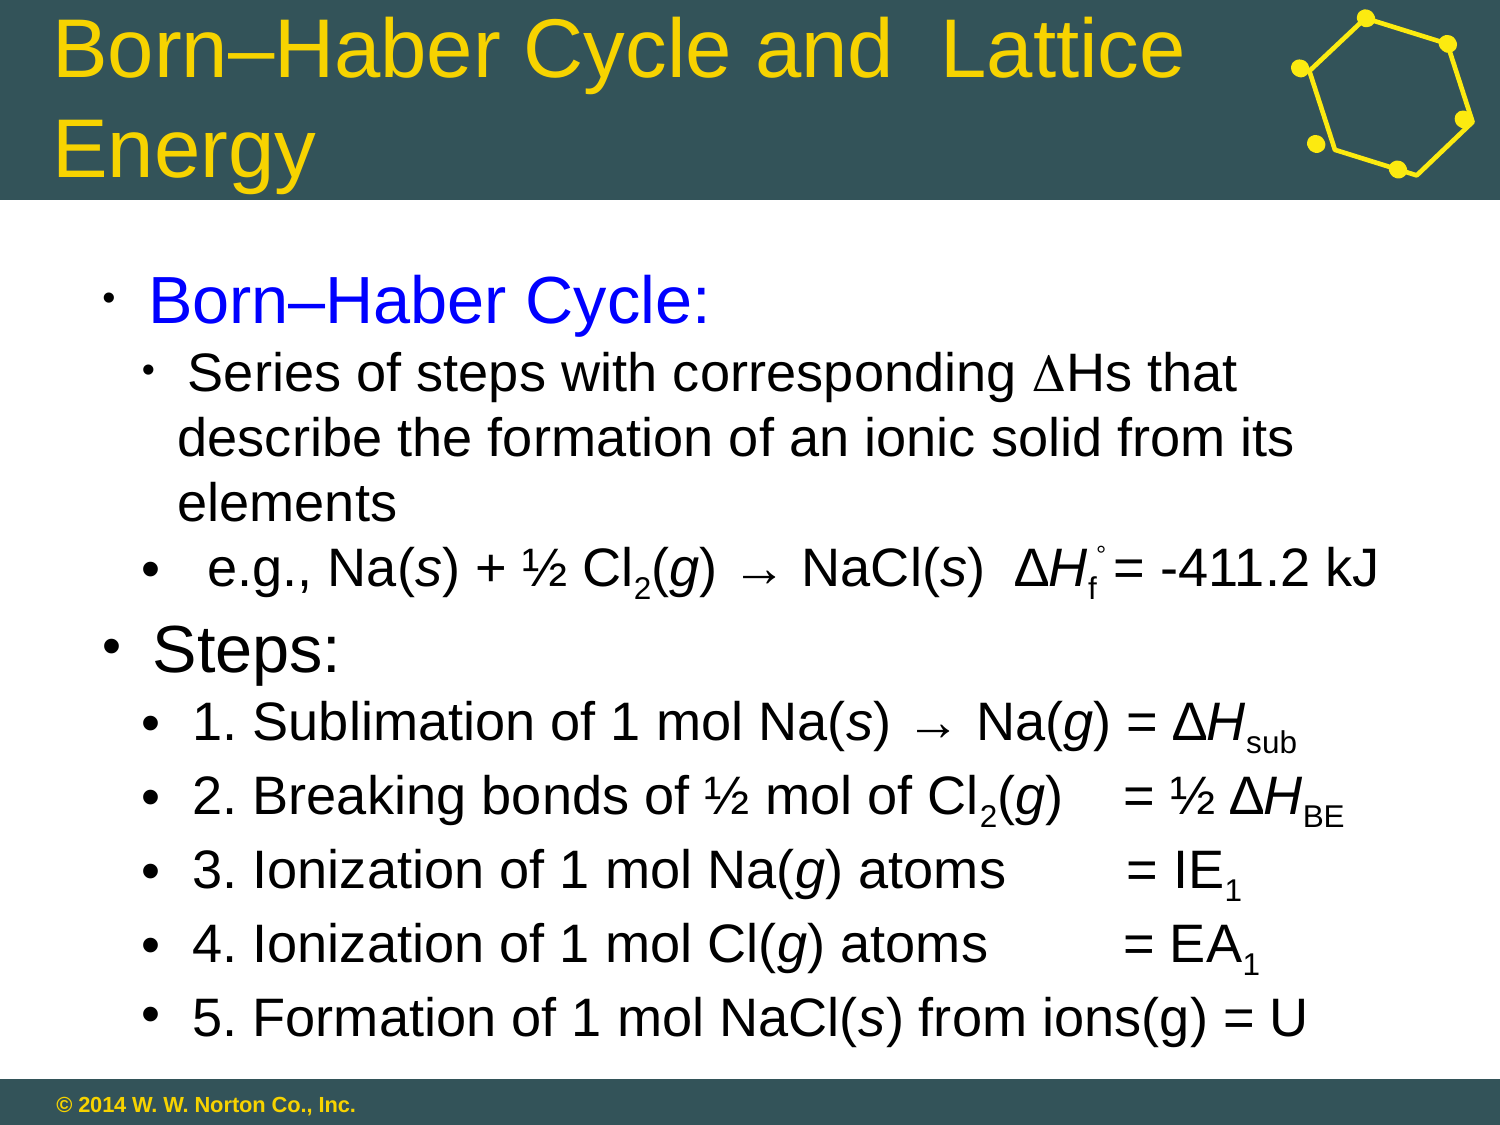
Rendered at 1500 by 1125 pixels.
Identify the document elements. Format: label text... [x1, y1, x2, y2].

title Born–Haber Cycle and Lattice Energy [37, 12, 1338, 175]
text_box Born–Haber Cycle: Series of steps with corresponding Hs that describe the formation of an ionic solid from its elements e.g., Na(s) + ½ Cl2(g) → NaCl(s) ∆Hf = -411.2 kJ Steps: 1. Sublimation of 1 mol Na(s) → Na(g) = ∆Hsub 2. Breaking bonds of ½ mol of Cl2(g) = ½ ∆HBE 3. Ionization of 1 mol Na(g) atoms = IE1 4. Ionization of 1 mol Cl(g) atoms = EA1 5. Formation of 1 mol NaCl(s) from ions(g) = U [87, 249, 1438, 1055]
